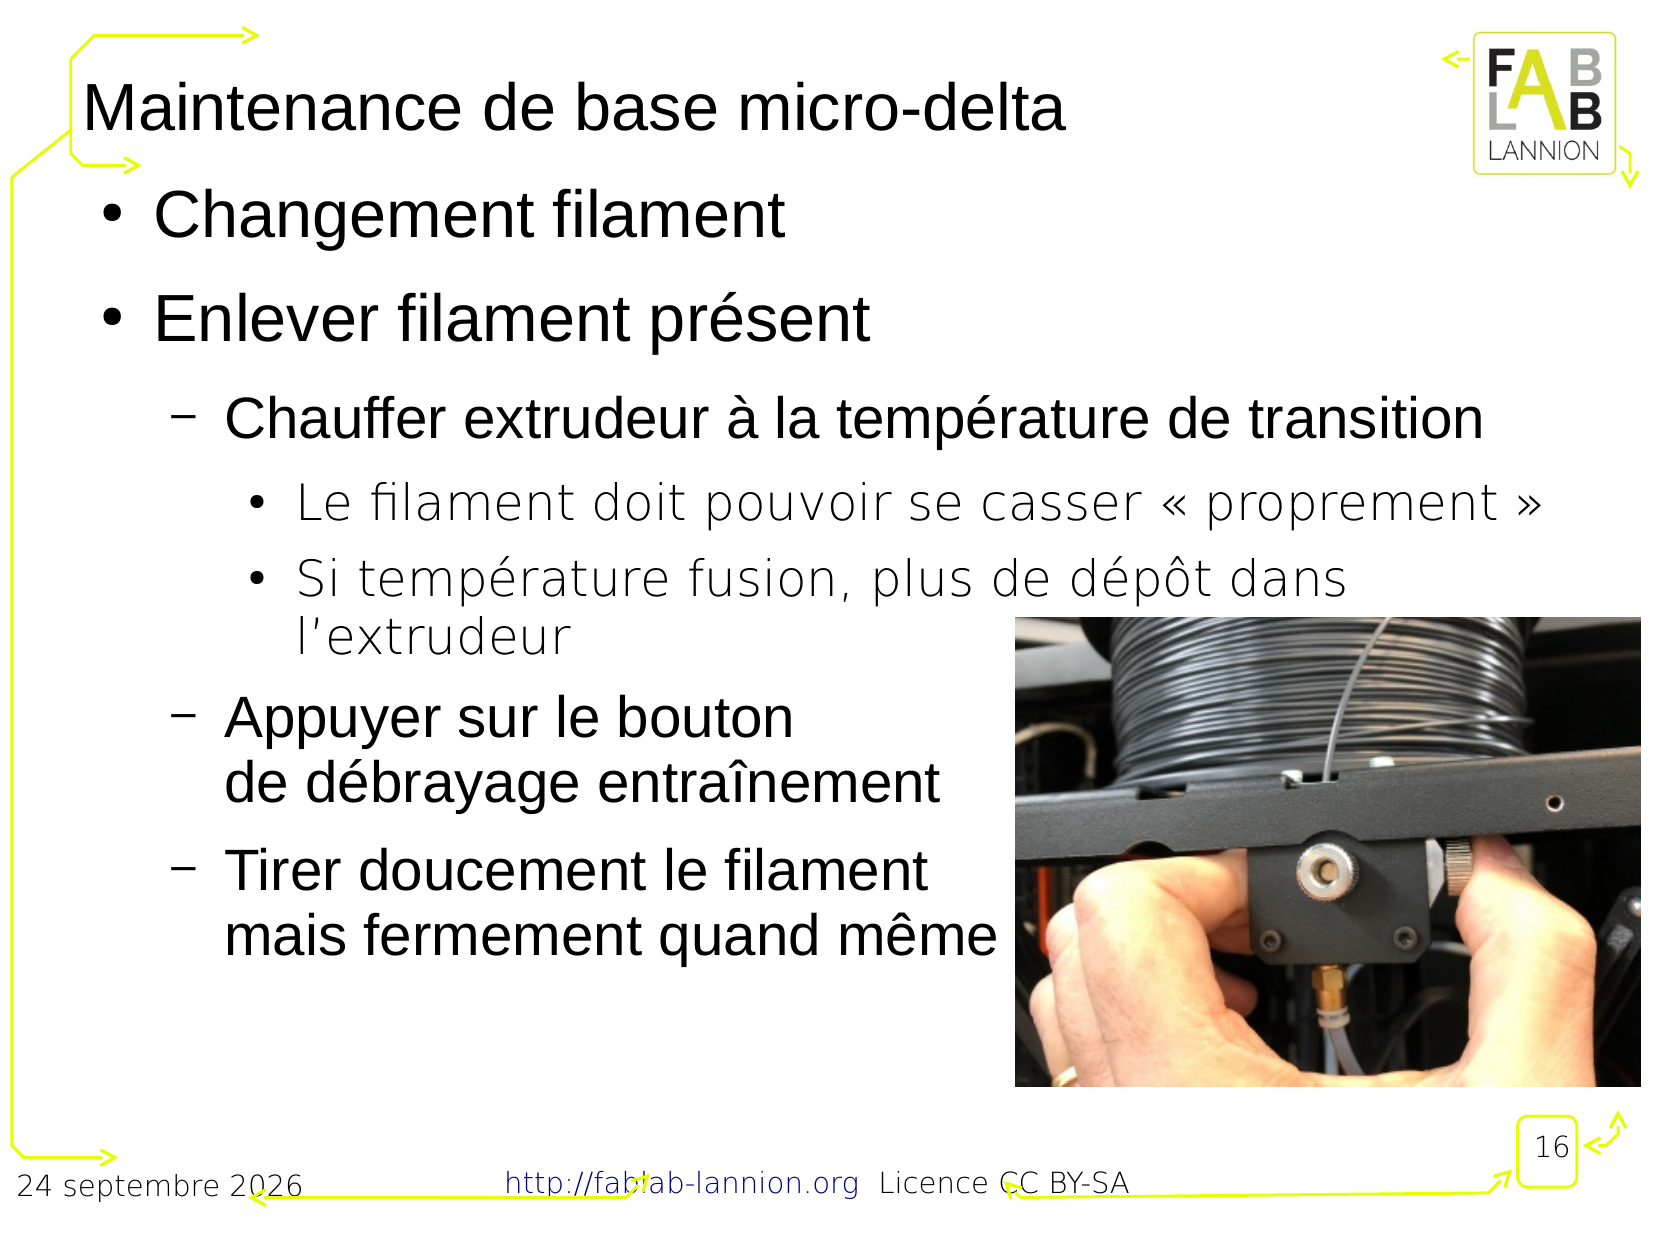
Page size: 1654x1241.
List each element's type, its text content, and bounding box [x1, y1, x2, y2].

title Maintenance de base micro-delta [82, 49, 1441, 166]
picture [1015, 617, 1641, 1087]
picture [1470, 29, 1619, 178]
list Changement filament Enlever filament présent Chauffer extrudeur à la température de transition Le filament doit pouvoir se casser « proprement » Si température fusion, plus de dépôt dans l’extrudeur Appuyer sur le bouton de débrayage entraînement Tirer doucement le filament mais fermement quand même [82, 177, 1571, 1052]
